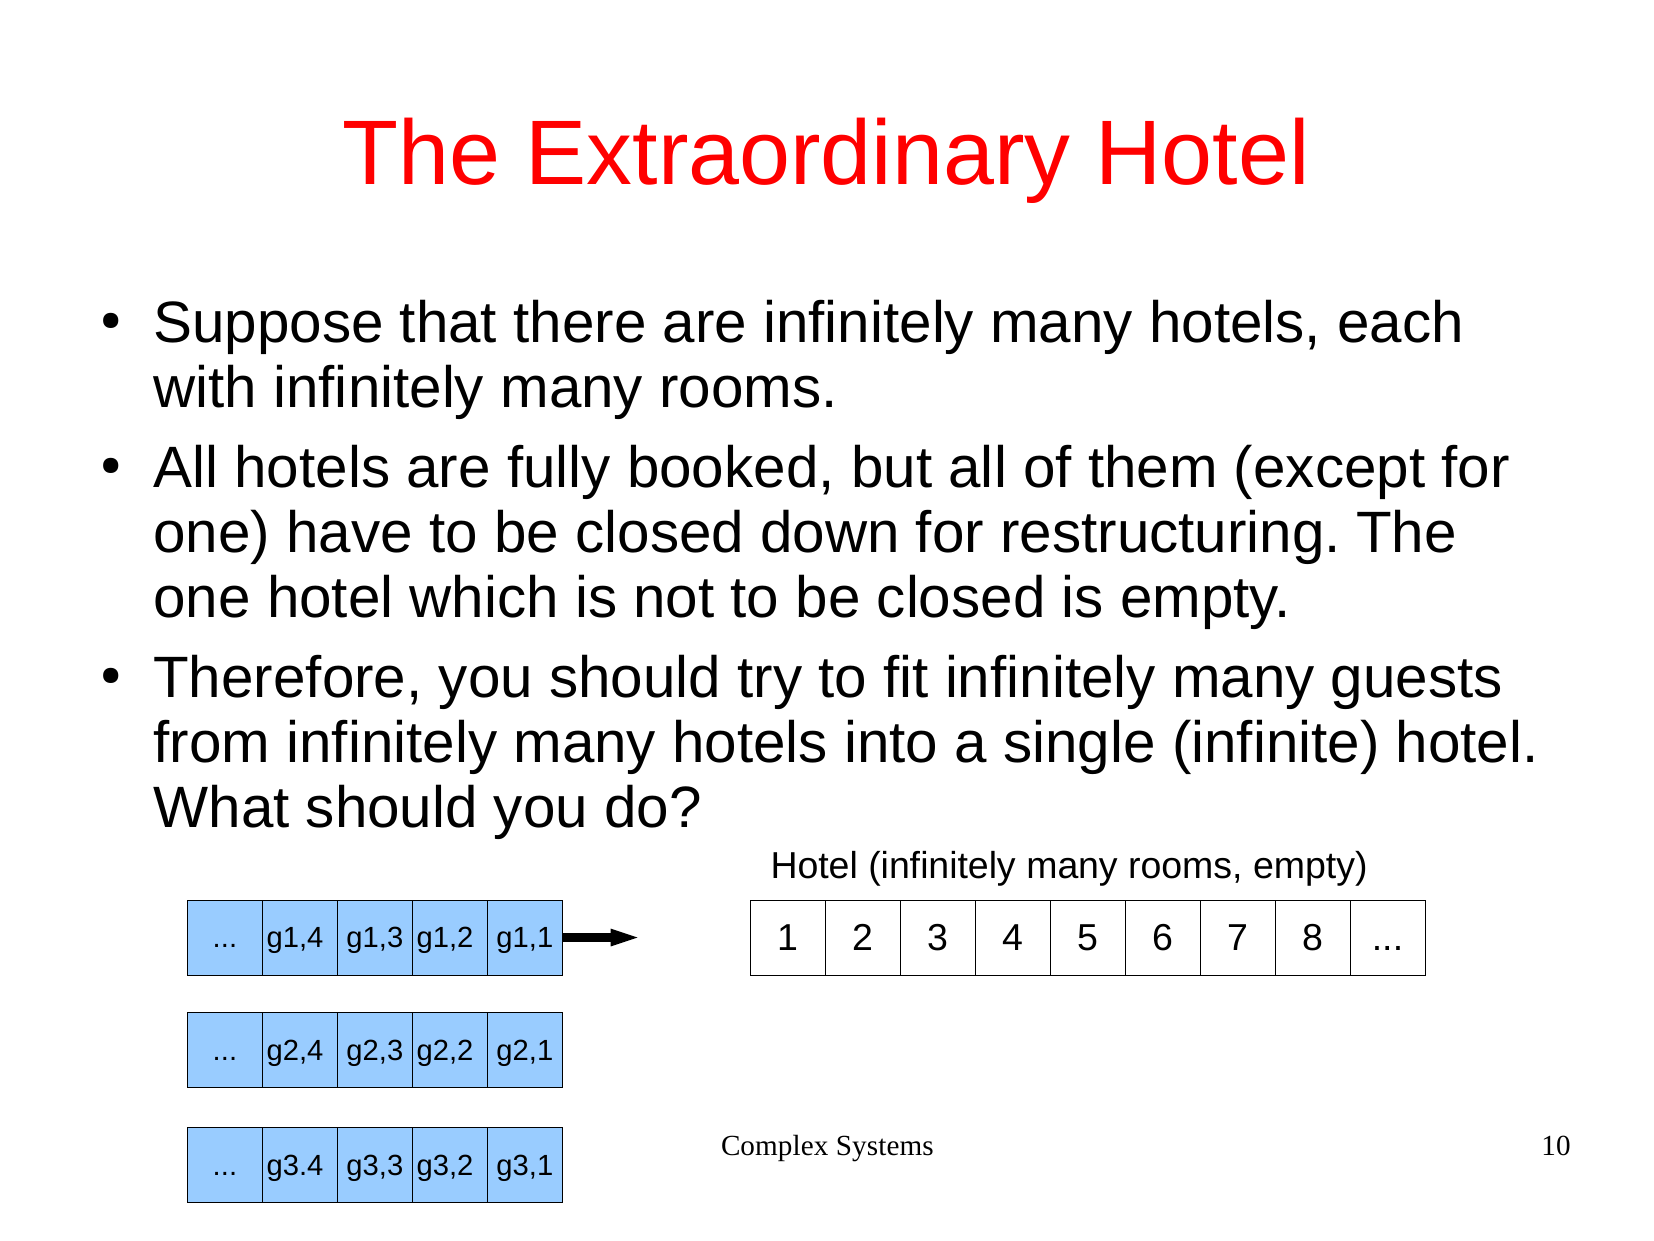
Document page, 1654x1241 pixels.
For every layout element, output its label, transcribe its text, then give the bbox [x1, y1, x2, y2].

text_box 2 [825, 900, 900, 976]
text_box ... [1350, 900, 1426, 976]
text_box g3.4 [263, 1127, 337, 1203]
text_box 6 [1125, 900, 1200, 976]
text_box 5 [1050, 900, 1125, 976]
text_box ... [187, 1012, 263, 1088]
list Suppose that there are infinitely many hotels, each with infinitely many rooms. All hotels are fully booked, but all of them (except for one) have to be closed down for restructuring. The one hotel which is not to be closed is empty. Therefore, you should try to fit infinitely many guests from infinitely many hotels into a single (infinite) hotel. What should you do? [82, 290, 1571, 1109]
text_box 3 [900, 900, 975, 976]
text_box g3,1 [488, 1127, 563, 1203]
text_box Hotel (infinitely many rooms, empty) [755, 836, 1383, 894]
text_box g2,1 [488, 1012, 563, 1088]
text_box ... [187, 900, 263, 976]
text_box 4 [975, 900, 1050, 976]
text_box g3,2 [413, 1127, 488, 1203]
text_box 1 [750, 900, 825, 976]
text_box g1,2 [413, 900, 488, 976]
text_box ... [187, 1127, 263, 1203]
text_box g3,3 [337, 1127, 413, 1203]
text_box 7 [1200, 900, 1275, 976]
text_box 8 [1275, 900, 1350, 976]
text_box g1,1 [488, 900, 563, 976]
text_box g1,4 [263, 900, 337, 976]
text_box g2,3 [337, 1012, 413, 1088]
title The Extraordinary Hotel [82, 49, 1571, 257]
text_box g1,3 [337, 900, 413, 976]
text_box g2,2 [413, 1012, 488, 1088]
text_box g2,4 [263, 1012, 337, 1088]
